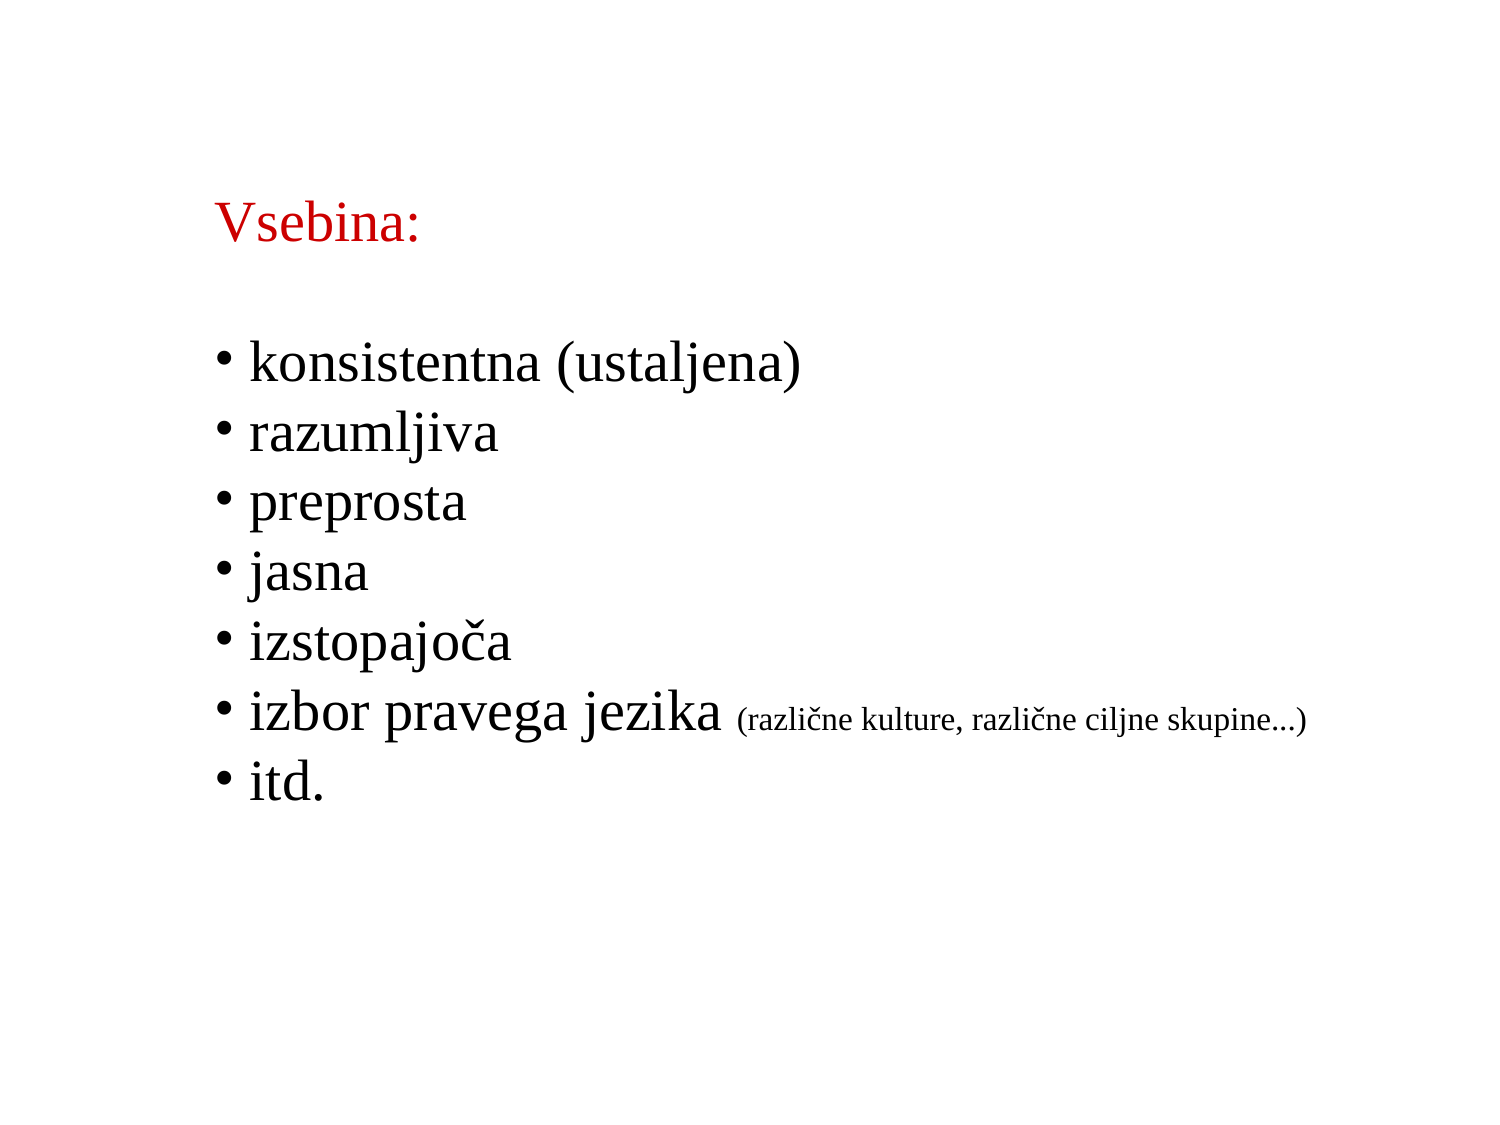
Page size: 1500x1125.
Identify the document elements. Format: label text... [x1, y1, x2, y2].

text_box Vsebina: konsistentna (ustaljena) razumljiva preprosta jasna izstopajoča izbor pravega jezika (različne kulture, različne ciljne skupine...) itd. [200, 174, 1401, 961]
